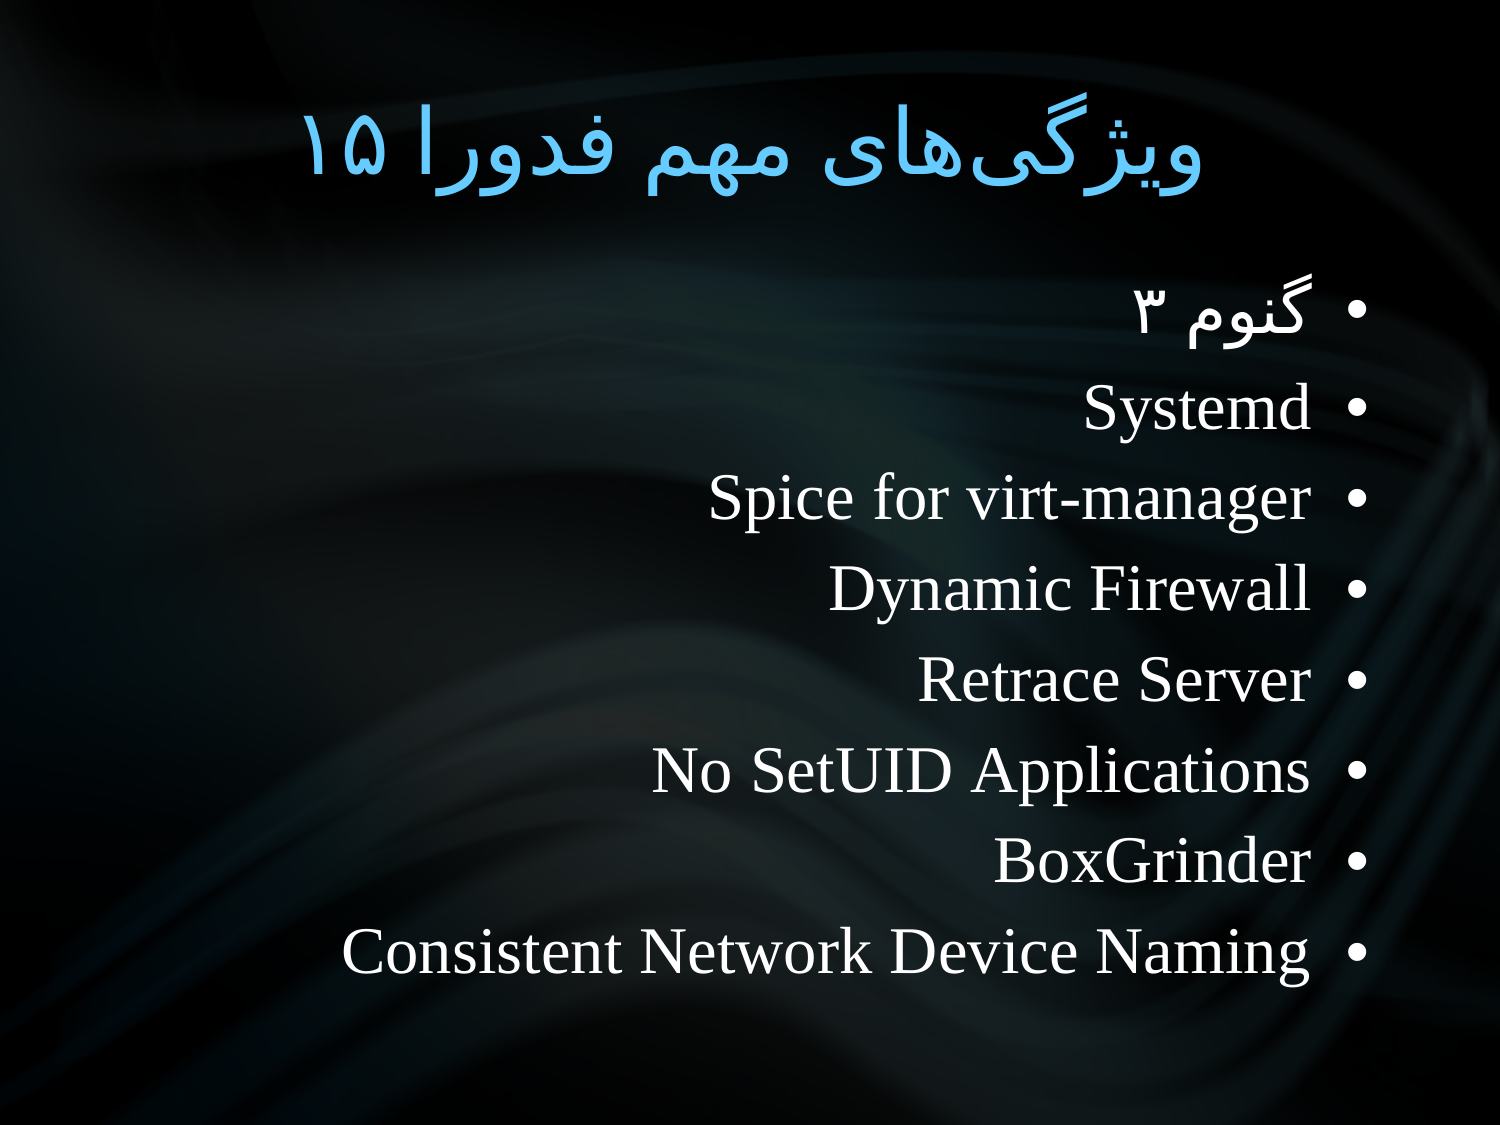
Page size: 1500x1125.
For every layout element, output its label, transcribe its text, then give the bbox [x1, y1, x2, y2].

title ویژگی‌های مهم فدورا ۱۵ [75, 45, 1426, 233]
list گنوم ۳ Systemd Spice for virt-manager Dynamic Firewall Retrace Server No SetUID Applications BoxGrinder Consistent Network Device Naming [75, 262, 1426, 1034]
